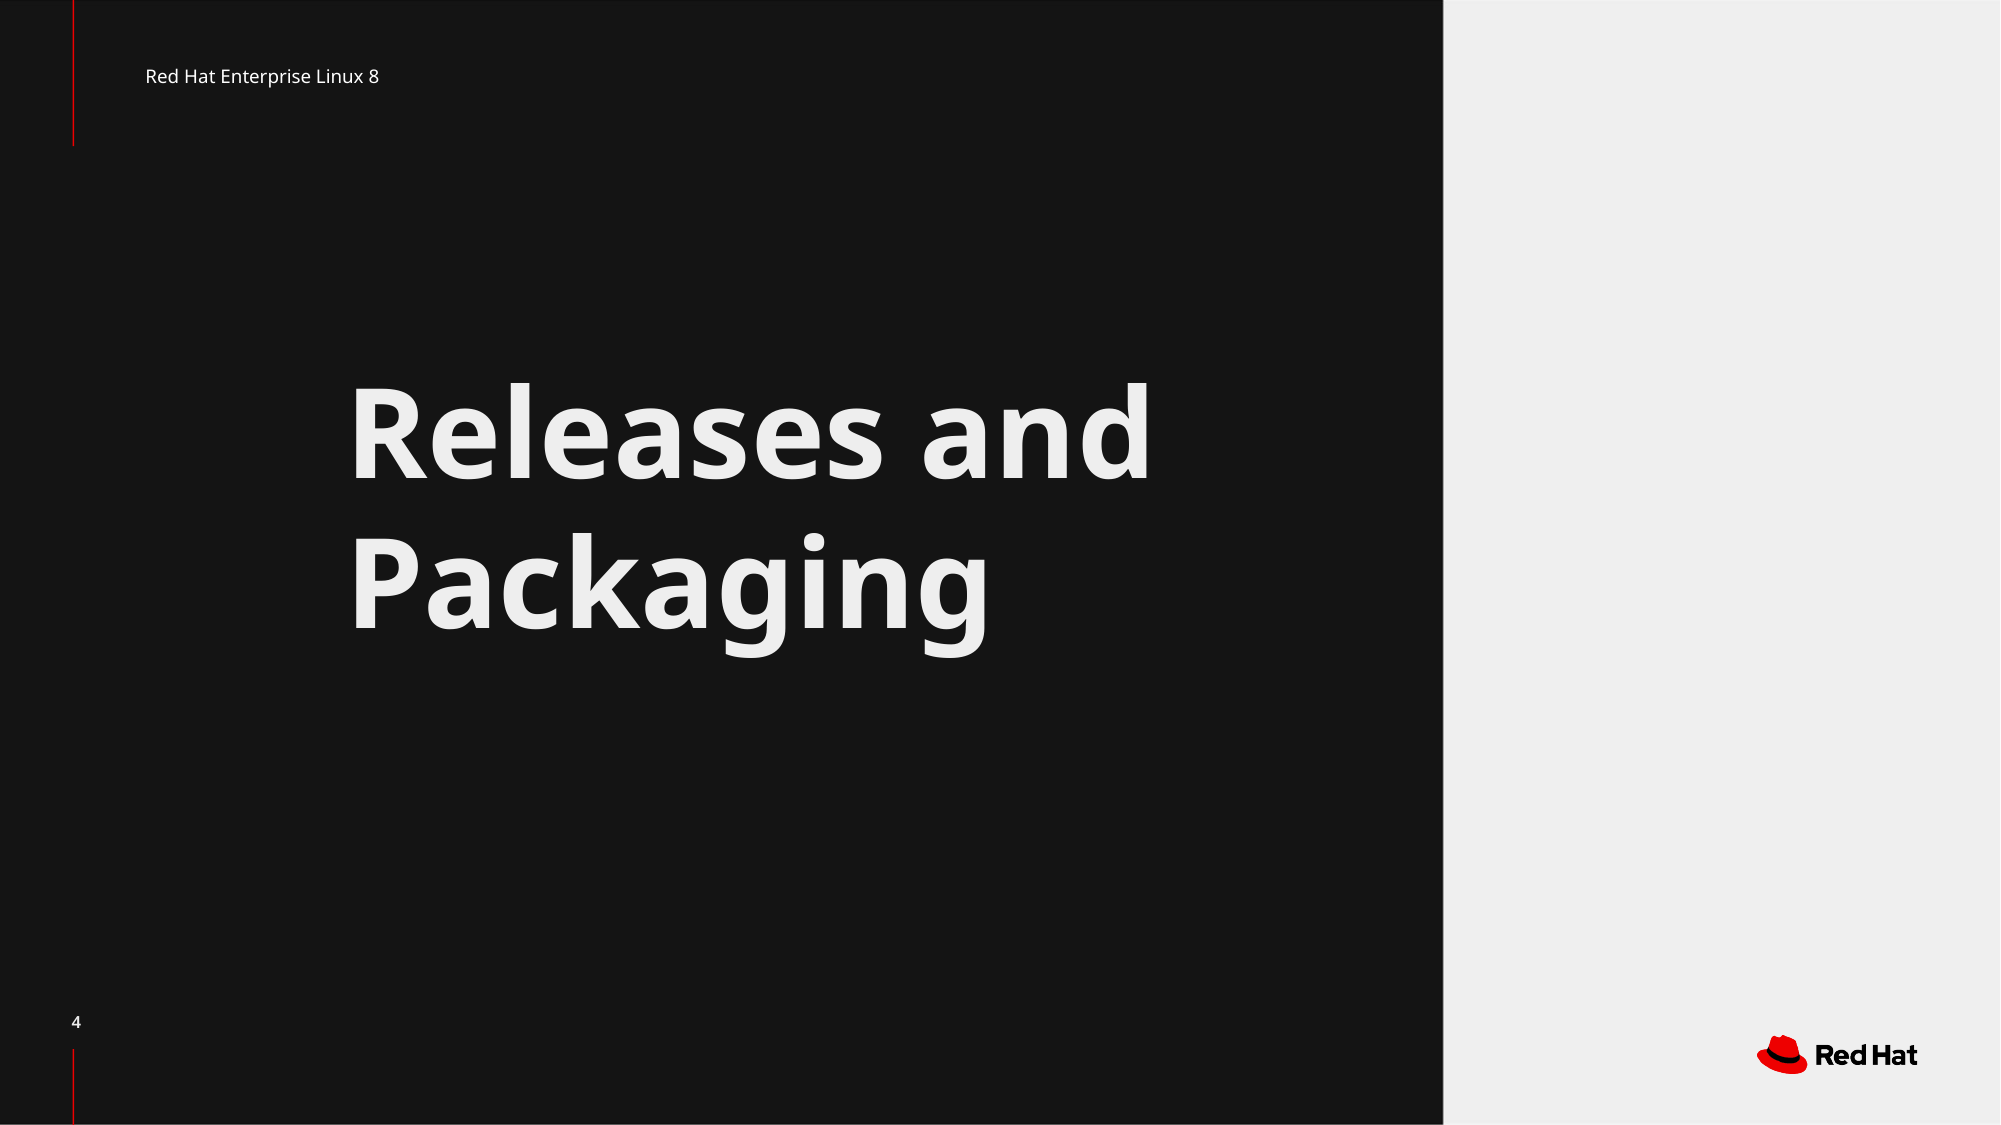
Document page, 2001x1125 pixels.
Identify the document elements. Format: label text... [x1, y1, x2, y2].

title Releases and Packaging [345, 353, 1621, 826]
picture [0, 0, 2001, 1125]
text_box Red Hat Enterprise Linux 8 [73, 9, 918, 143]
